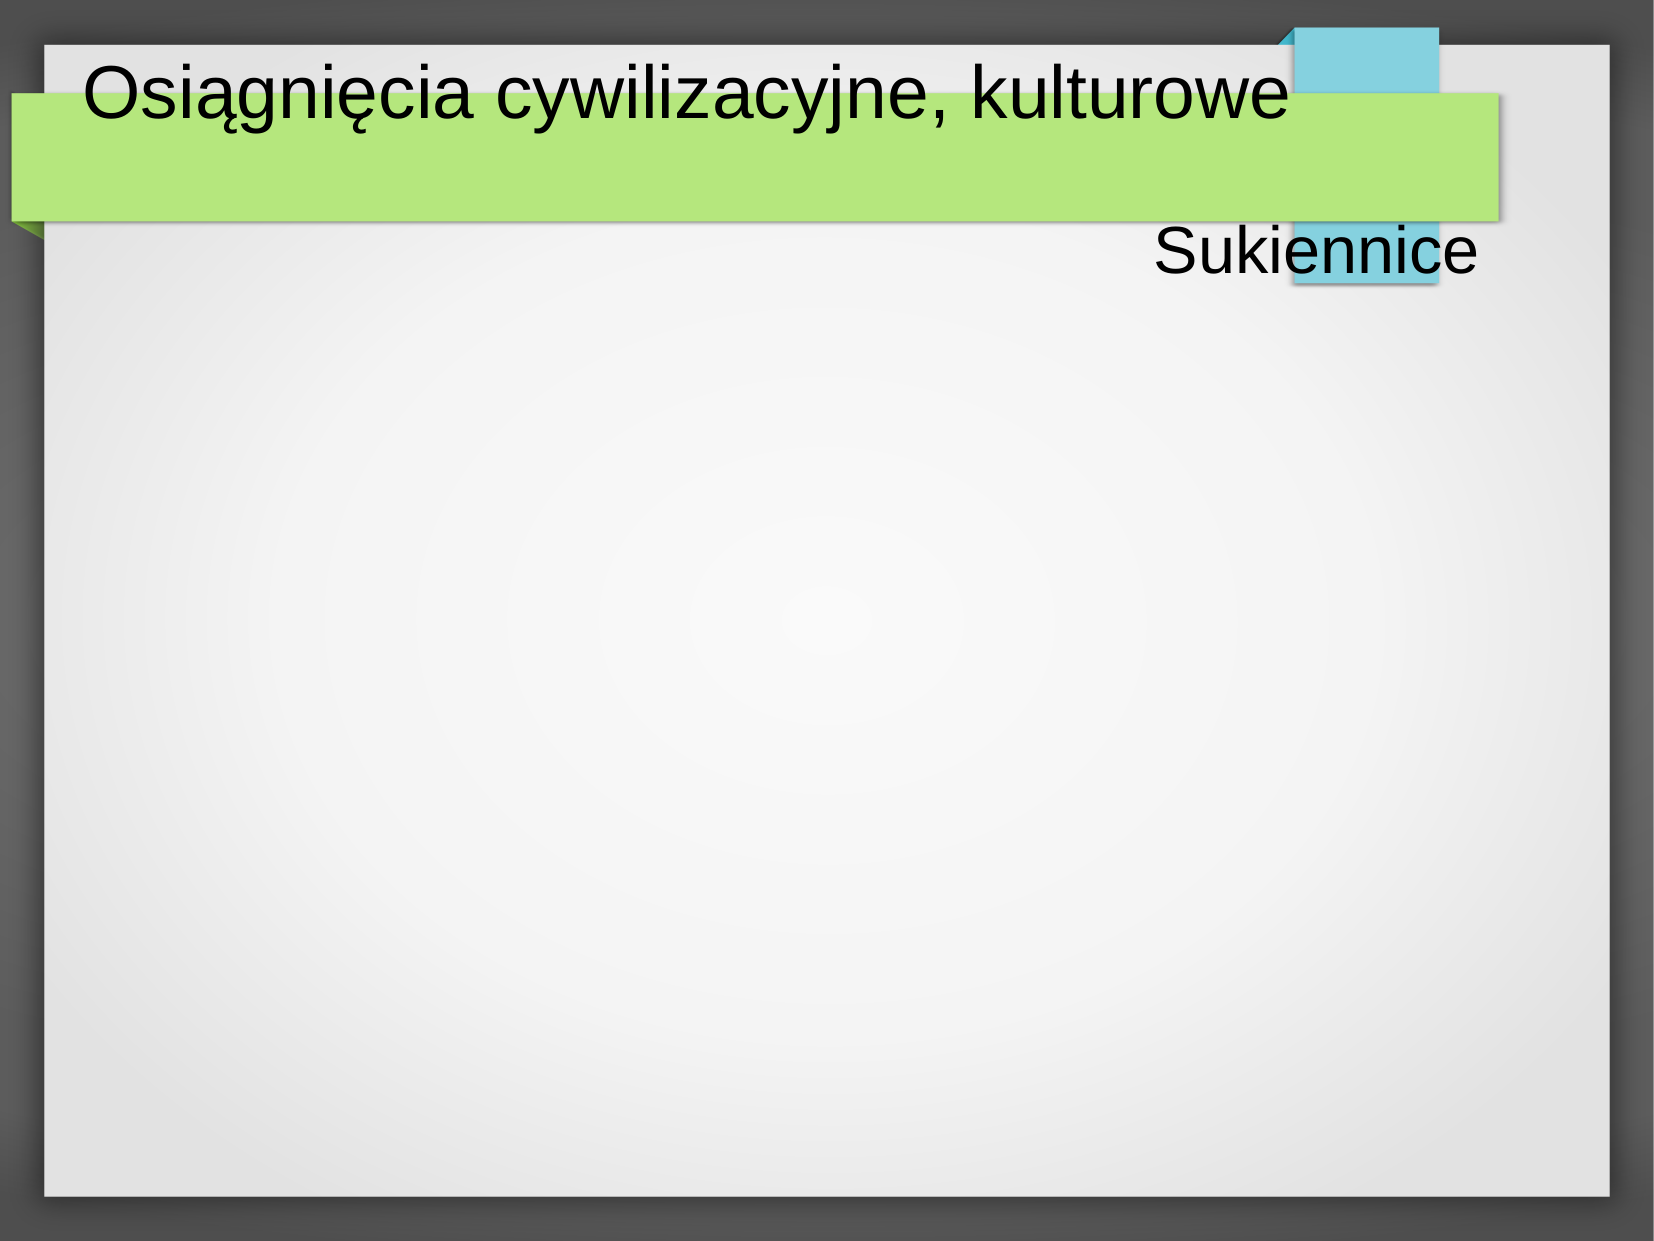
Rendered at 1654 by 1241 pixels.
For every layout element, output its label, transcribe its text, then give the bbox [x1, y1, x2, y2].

picture [0, 0, 1654, 1241]
subtitle Sukiennice [1086, 192, 1548, 308]
title Osiągnięcia cywilizacyjne, kulturowe [82, 19, 1571, 166]
